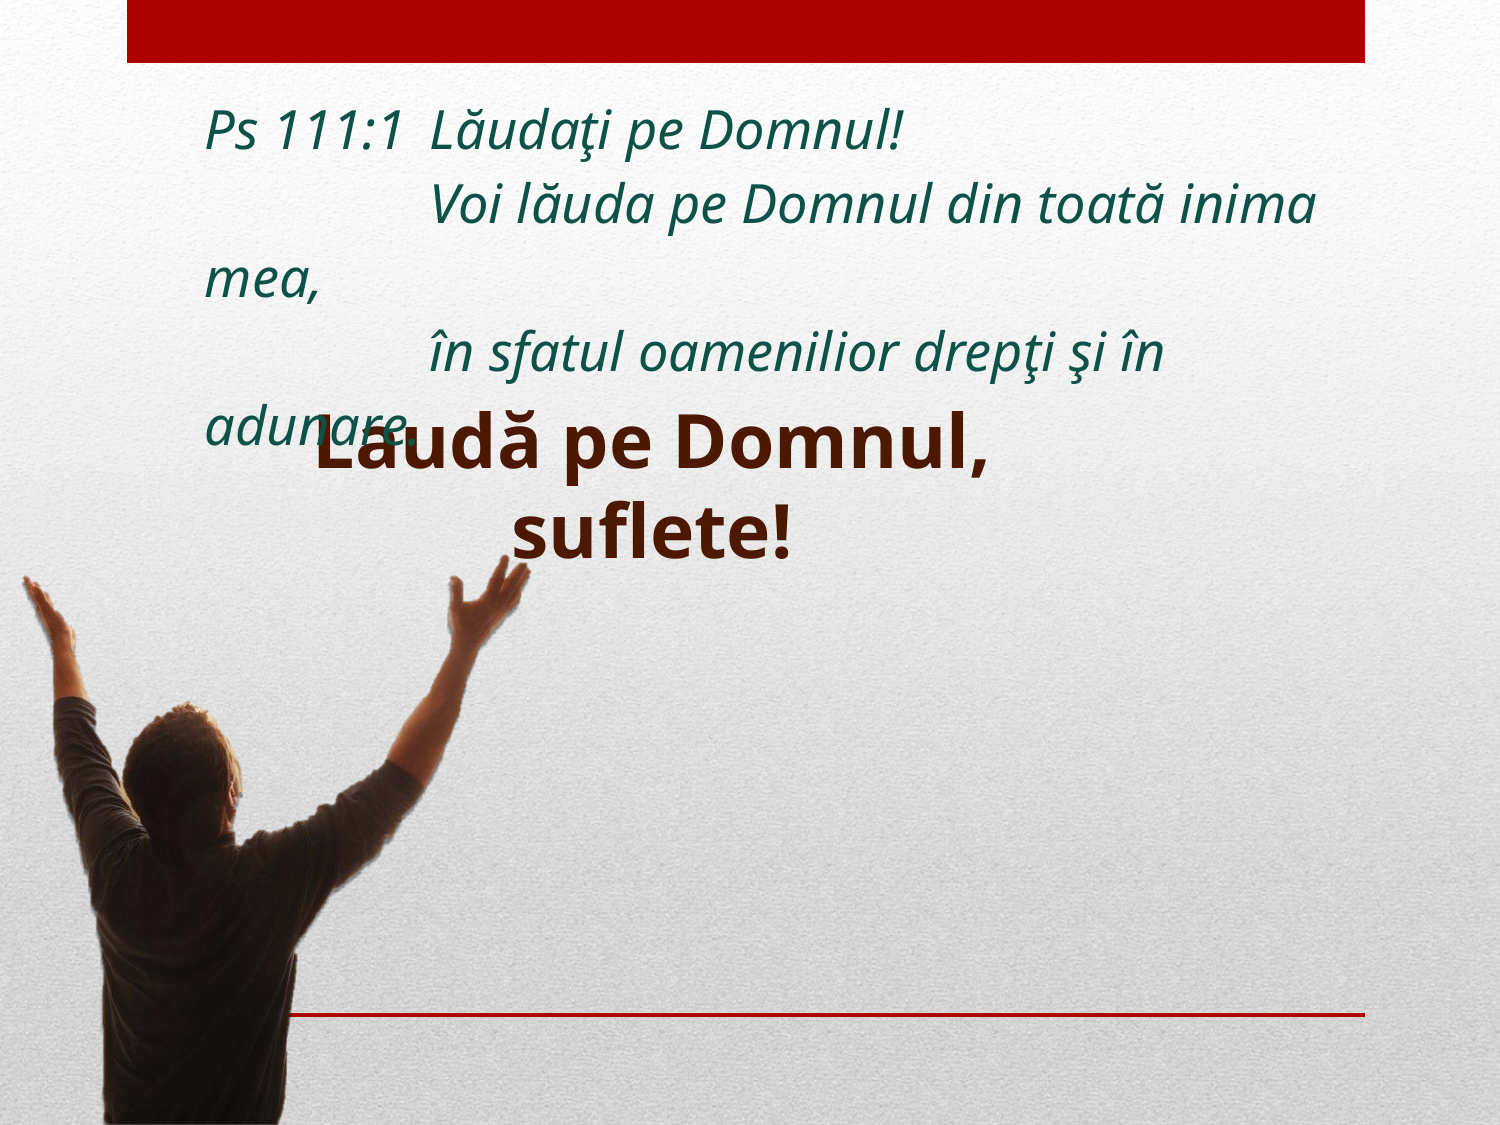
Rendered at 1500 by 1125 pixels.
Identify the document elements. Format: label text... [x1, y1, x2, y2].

picture [0, 0, 1500, 1125]
text_box Ps 111:1 Lăudaţi pe Domnul! Voi lăuda pe Domnul din toată inima mea, în sfatul oamenilior drepţi şi în adunare. [190, 84, 1366, 298]
text_box Laudă pe Domnul, suflete! [297, 385, 1184, 491]
